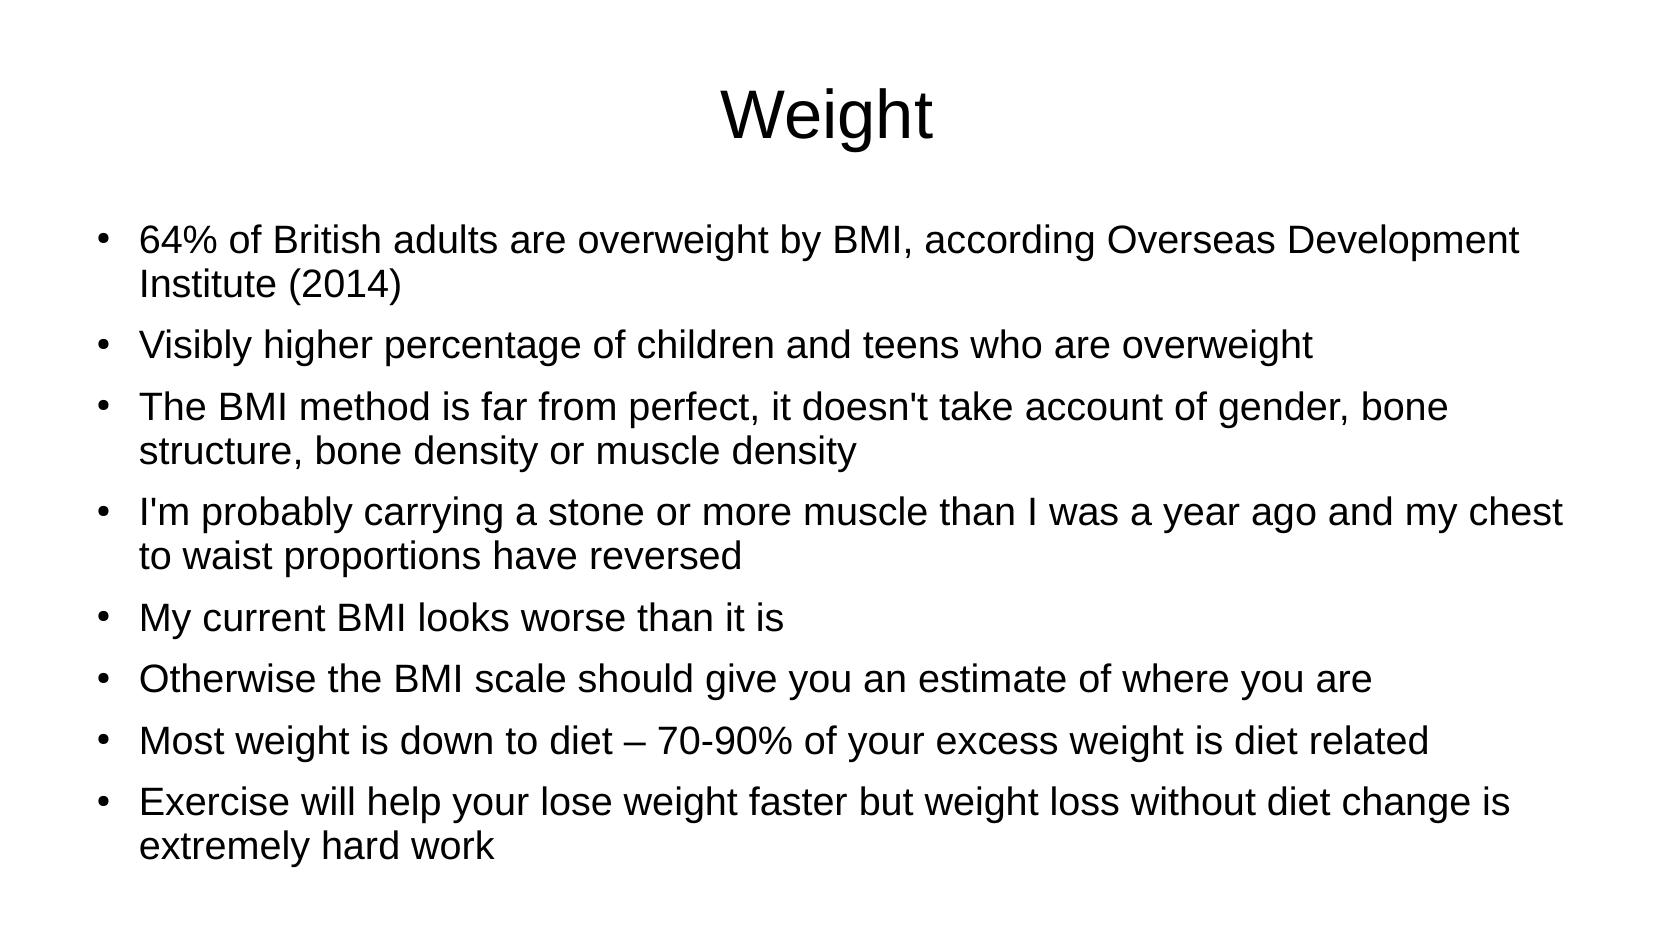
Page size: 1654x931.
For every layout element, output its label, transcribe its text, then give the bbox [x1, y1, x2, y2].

title Weight [82, 37, 1571, 193]
list 64% of British adults are overweight by BMI, according Overseas Development Institute (2014) Visibly higher percentage of children and teens who are overweight The BMI method is far from perfect, it doesn't take account of gender, bone structure, bone density or muscle density I'm probably carrying a stone or more muscle than I was a year ago and my chest to waist proportions have reversed My current BMI looks worse than it is Otherwise the BMI scale should give you an estimate of where you are Most weight is down to diet – 70-90% of your excess weight is diet related Exercise will help your lose weight faster but weight loss without diet change is extremely hard work [82, 217, 1571, 875]
